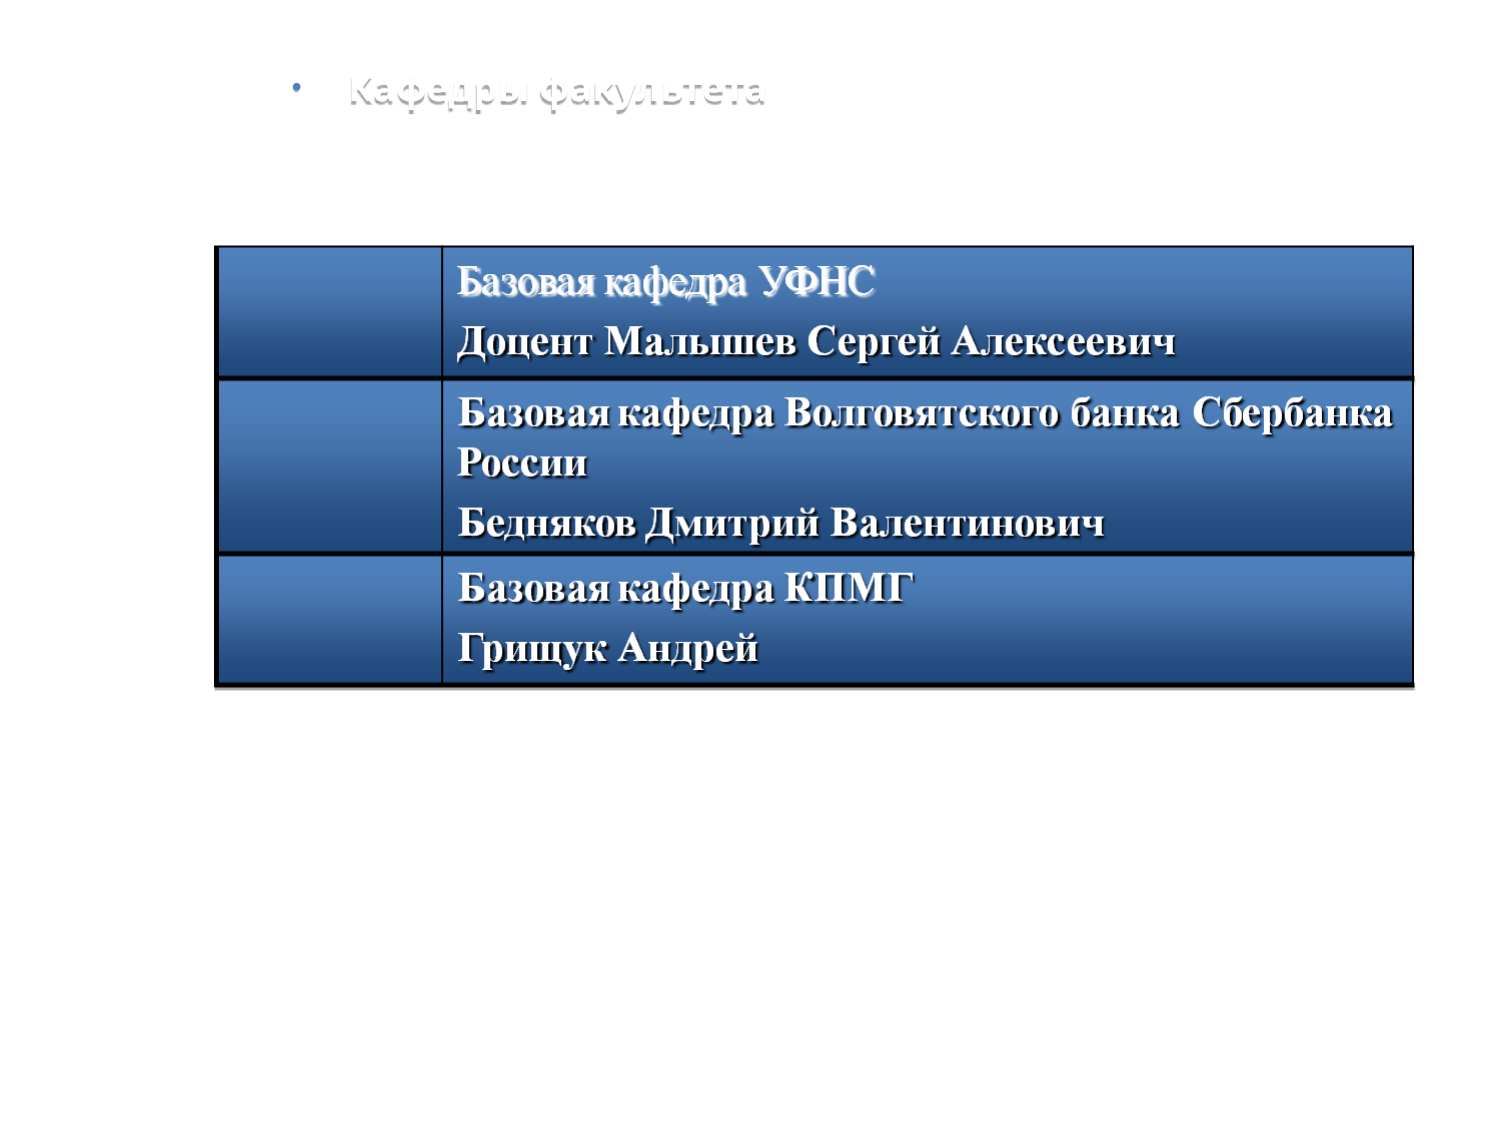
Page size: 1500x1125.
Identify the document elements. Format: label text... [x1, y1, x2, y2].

picture [204, 234, 1435, 696]
text_box Кафедры факультета [276, 56, 1426, 170]
